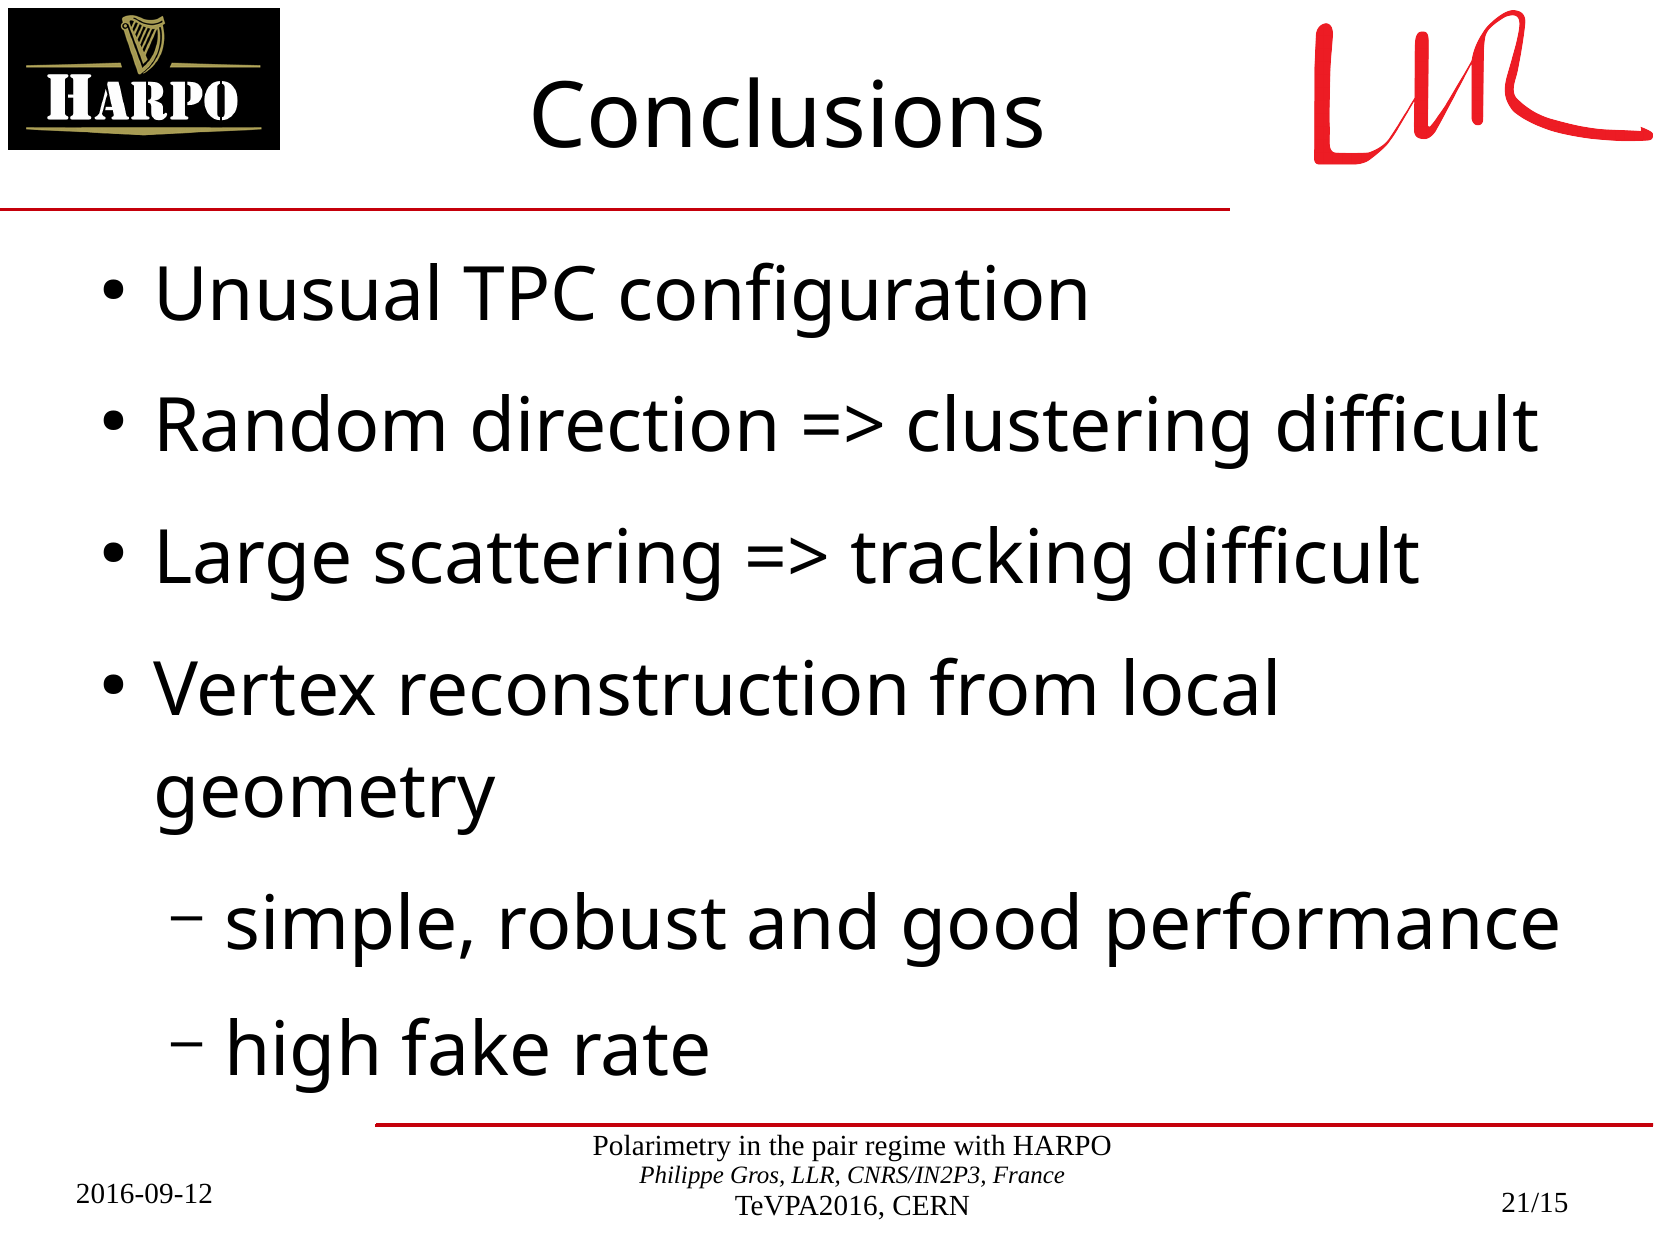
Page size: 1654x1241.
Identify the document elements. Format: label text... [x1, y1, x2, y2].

list Unusual TPC configuration Random direction => clustering difficult Large scattering => tracking difficult Vertex reconstruction from local geometry simple, robust and good performance high fake rate [82, 239, 1571, 1102]
picture [8, 8, 280, 150]
picture [1314, 10, 1653, 165]
title Conclusions [284, 14, 1290, 210]
